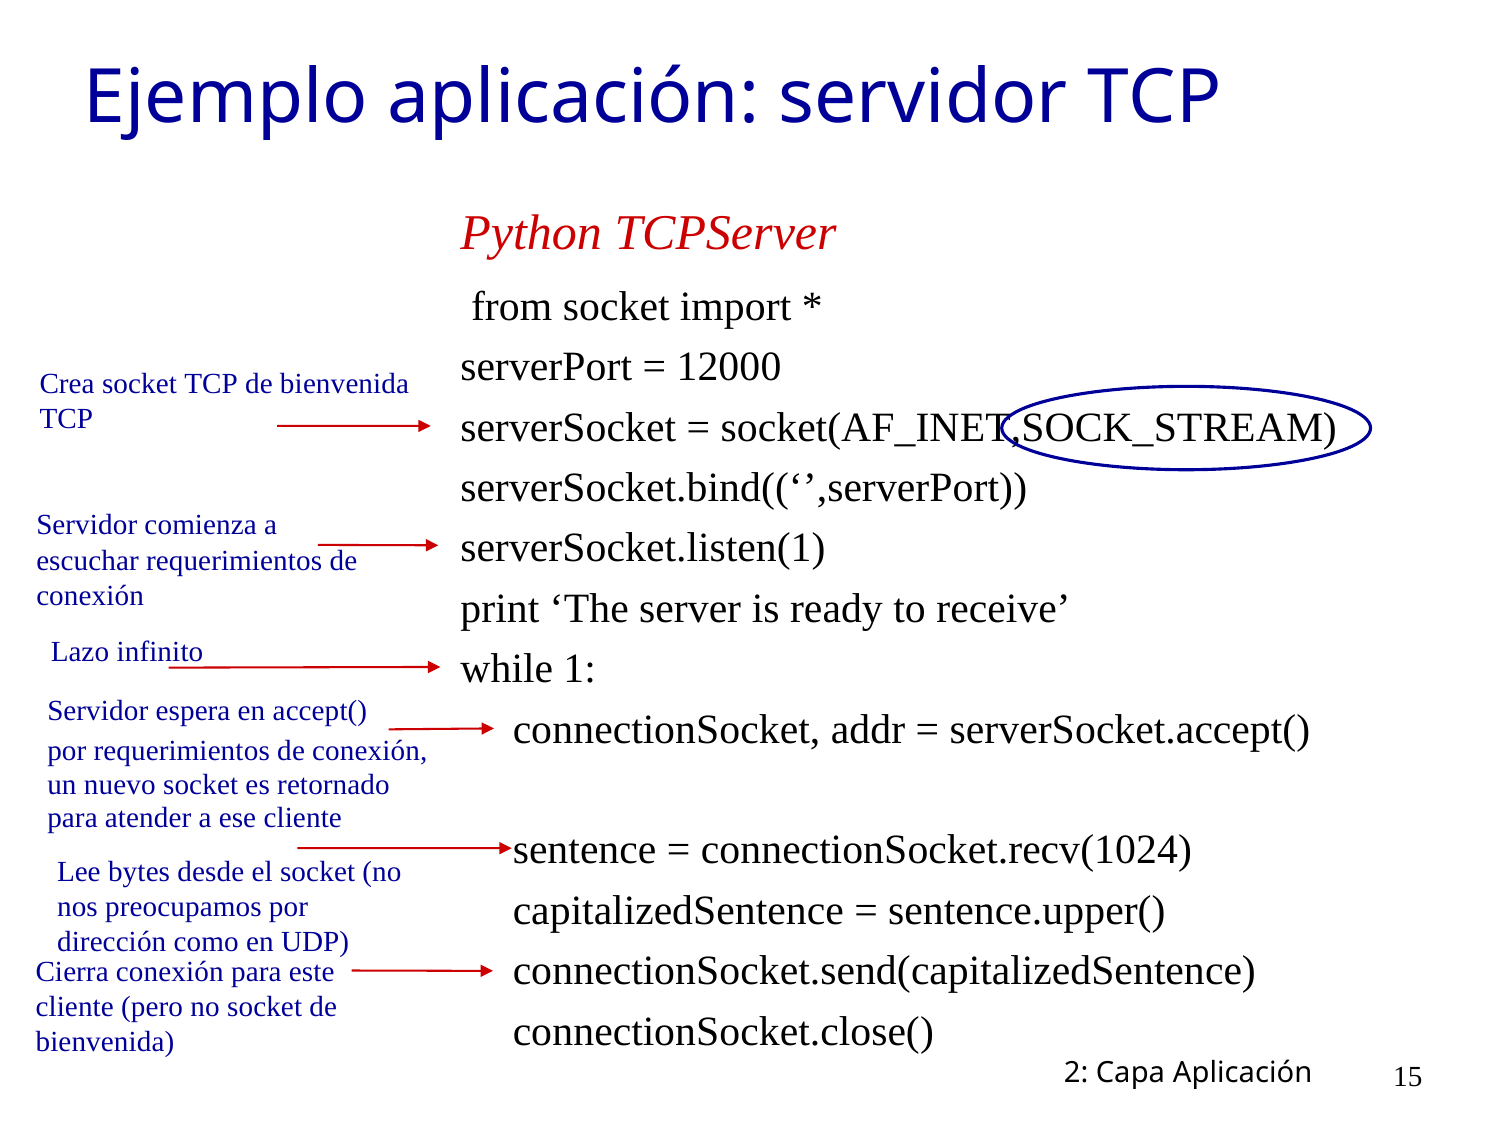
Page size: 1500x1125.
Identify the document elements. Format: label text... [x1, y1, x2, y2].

text_box Python TCPServer [445, 191, 852, 268]
text_box Servidor espera en accept() por requerimientos de conexión, un nuevo socket es retornado para atender a ese cliente [32, 685, 455, 842]
text_box Ejemplo aplicación: servidor TCP [69, 14, 1345, 171]
text_box Crea socket TCP de bienvenida TCP [24, 356, 445, 442]
text_box Cierra conexión para este cliente (pero no socket de bienvenida) [20, 944, 407, 1066]
text_box Lee bytes desde el socket (no nos preocupamos por dirección como en UDP) [42, 844, 429, 966]
text_box Servidor comienza a escuchar requerimientos de conexión [21, 498, 395, 619]
text_box from socket import * serverPort = 12000 serverSocket = socket(AF_INET,SOCK_STREAM) serverSocket.bind((‘’,serverPort)) serverSocket.listen(1) print ‘The server is ready to receive’ while 1: connectionSocket, addr = serverSocket.accept() sentence = connectionSocket.recv(1024) capitalizedSentence = sentence.upper() connectionSocket.send(capitalizedSentence) connectionSocket.close() [445, 270, 1353, 1062]
text_box from socket import * serverPort = 12000 serverSocket = socket(AF_INET,SOCK_STREAM) serverSocket.bind((‘’,serverPort)) serverSocket.listen(1) print ‘The server is ready to receive’ while 1: connectionSocket, addr = serverSocket.accept() sentence = connectionSocket.recv(1024) capitalizedSentence = sentence.upper() connectionSocket.send(capitalizedSentence) connectionSocket.close() [1004, 388, 1353, 468]
text_box Lazo infinito [36, 625, 261, 675]
